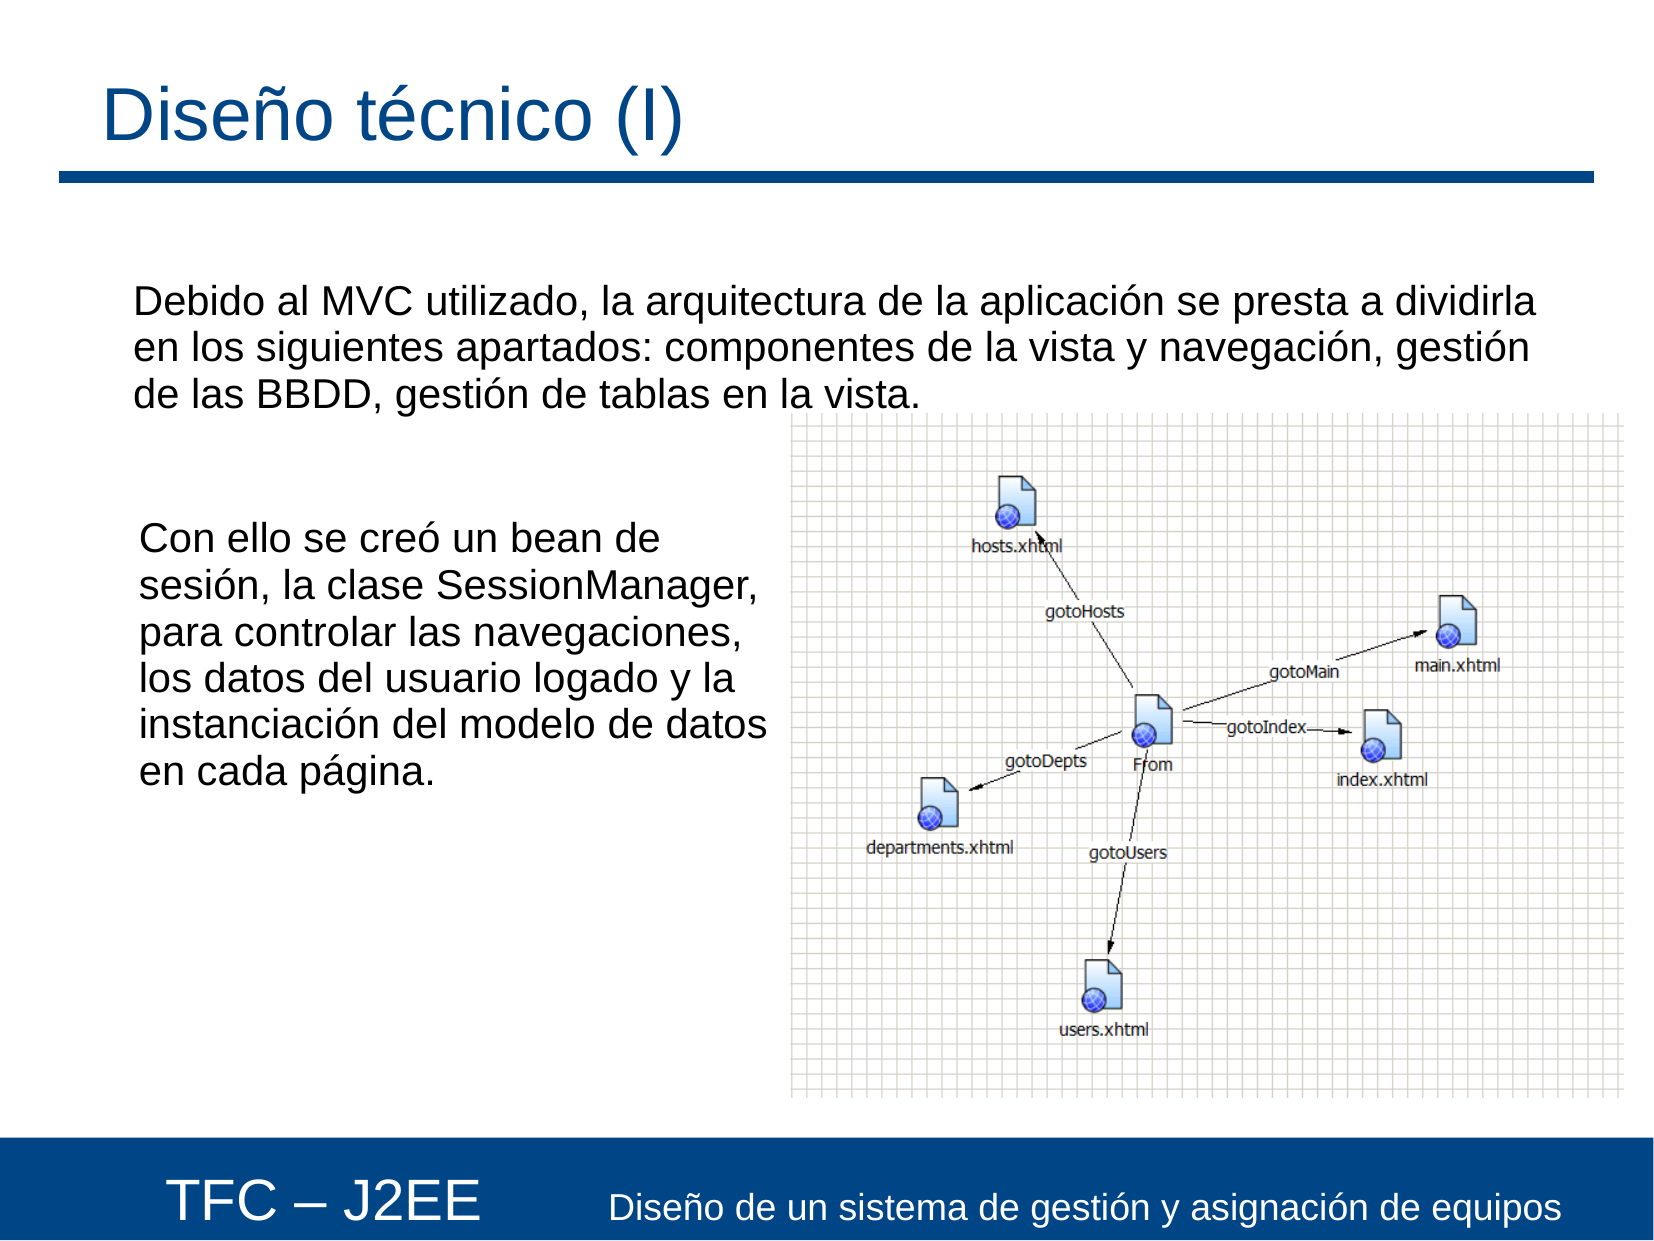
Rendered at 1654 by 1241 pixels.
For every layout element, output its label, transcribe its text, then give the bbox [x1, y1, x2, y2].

text_box Debido al MVC utilizado, la arquitectura de la aplicación se presta a dividirla en los siguientes apartados: componentes de la vista y navegación, gestión de las BBDD, gestión de tablas en la vista. [112, 264, 1595, 525]
title TFC – J2EE Diseño de un sistema de gestión y asignación de equipos [0, 1137, 1654, 1241]
text_box Con ello se creó un bean de sesión, la clase SessionManager, para controlar las navegaciones, los datos del usuario logado y la instanciación del modelo de datos en cada página. [118, 501, 798, 1007]
picture [790, 413, 1625, 1098]
text_box Diseño técnico (I) [81, 59, 707, 170]
